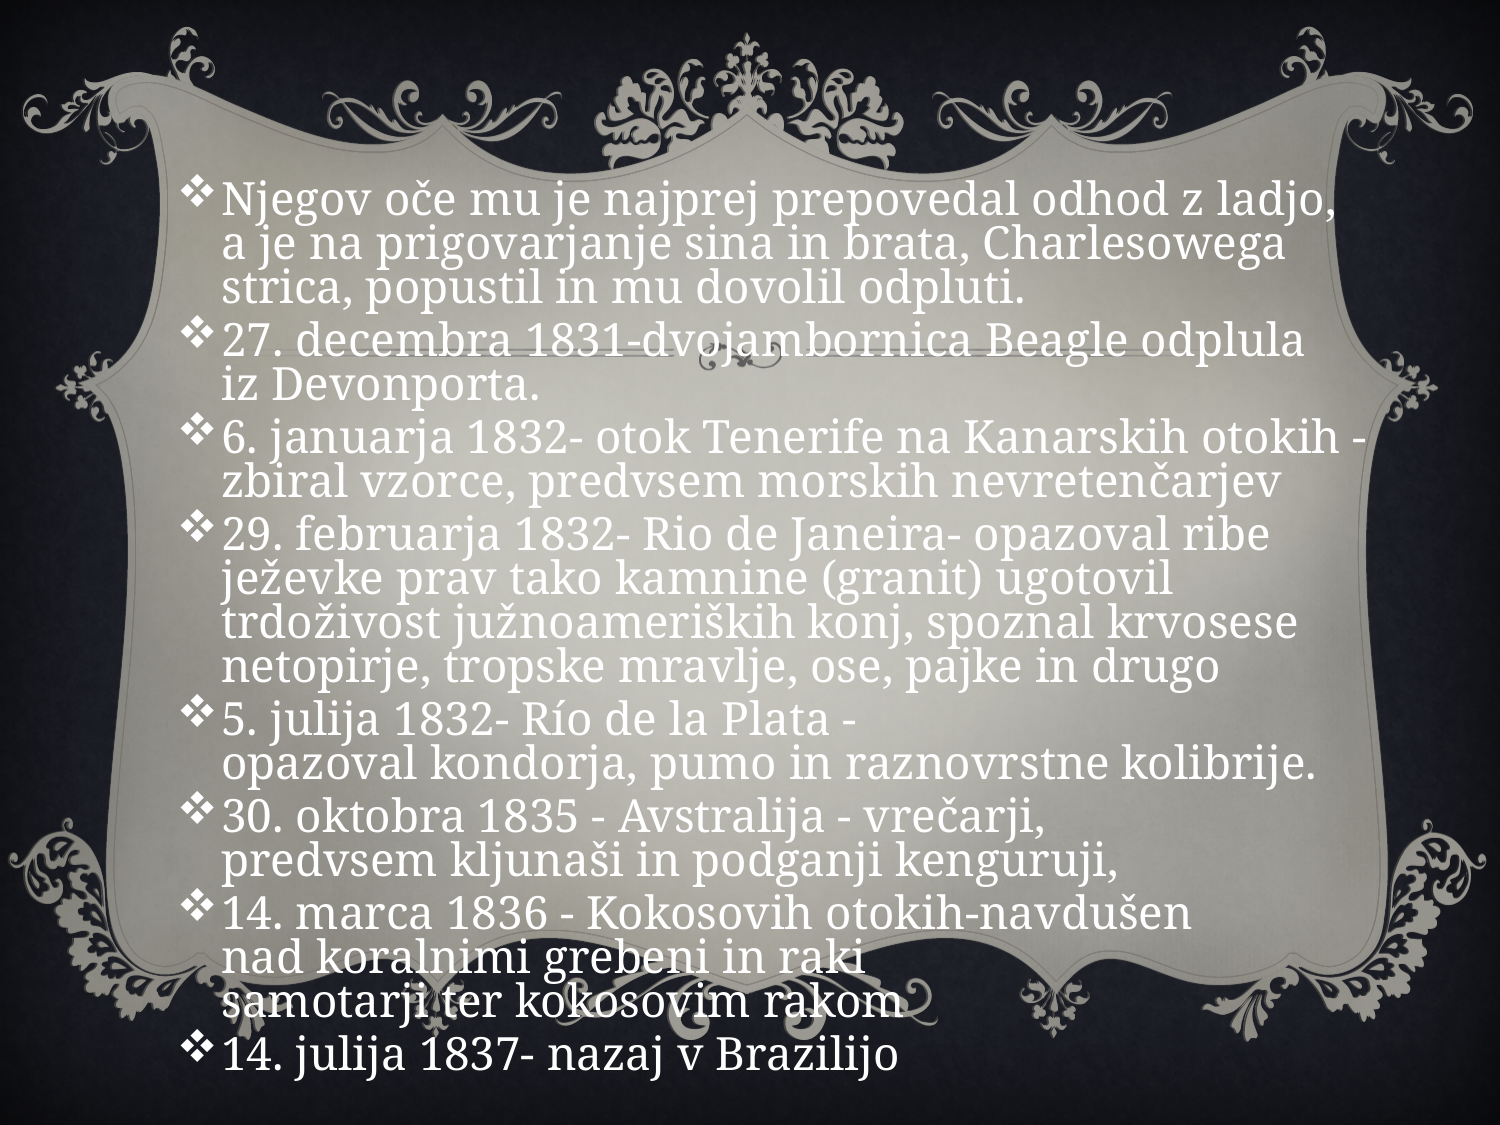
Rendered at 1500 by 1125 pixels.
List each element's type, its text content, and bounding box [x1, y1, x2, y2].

list Njegov oče mu je najprej prepovedal odhod z ladjo, a je na prigovarjanje sina in brata, Charlesowega strica, popustil in mu dovolil odpluti. 27. decembra 1831-dvojambornica Beagle odplula iz Devonporta. 6. januarja 1832- otok Tenerife na Kanarskih otokih - zbiral vzorce, predvsem morskih nevretenčarjev 29. februarja 1832- Rio de Janeira- opazoval ribe ježevke prav tako kamnine (granit) ugotovil trdoživost južnoameriških konj, spoznal krvosese netopirje, tropske mravlje, ose, pajke in drugo 5. julija 1832- Río de la Plata - opazoval kondorja, pumo in raznovrstne kolibrije. 30. oktobra 1835 - Avstralija - vrečarji, predvsem kljunaši in podganji kenguruji, 14. marca 1836 - Kokosovih otokih-navdušen nad koralnimi grebeni in raki samotarji ter kokosovim rakom 14. julija 1837- nazaj v Brazilijo [135, 172, 1388, 929]
picture [0, 0, 1500, 1125]
